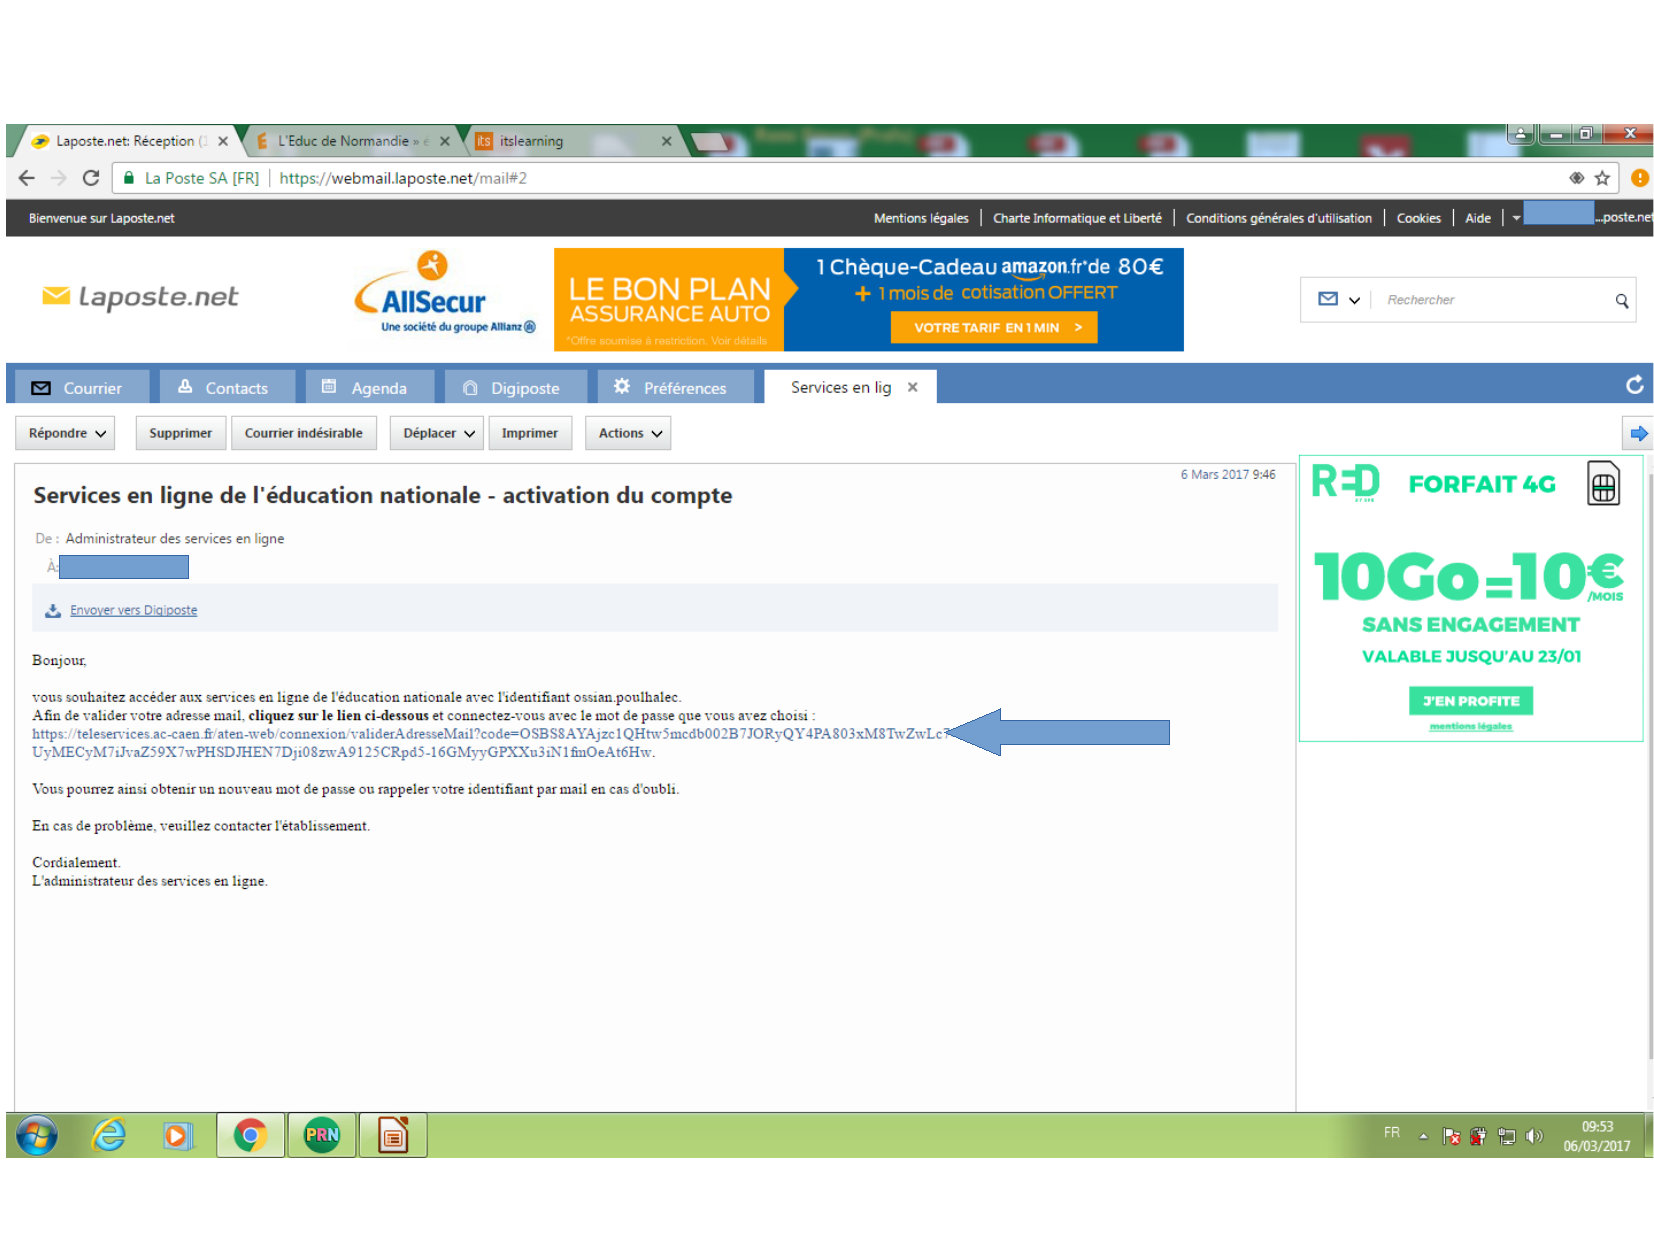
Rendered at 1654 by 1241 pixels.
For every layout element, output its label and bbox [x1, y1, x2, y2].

picture [6, 124, 1654, 1158]
text_box [59, 555, 189, 579]
text_box [1523, 200, 1595, 225]
text_box [944, 708, 1170, 756]
